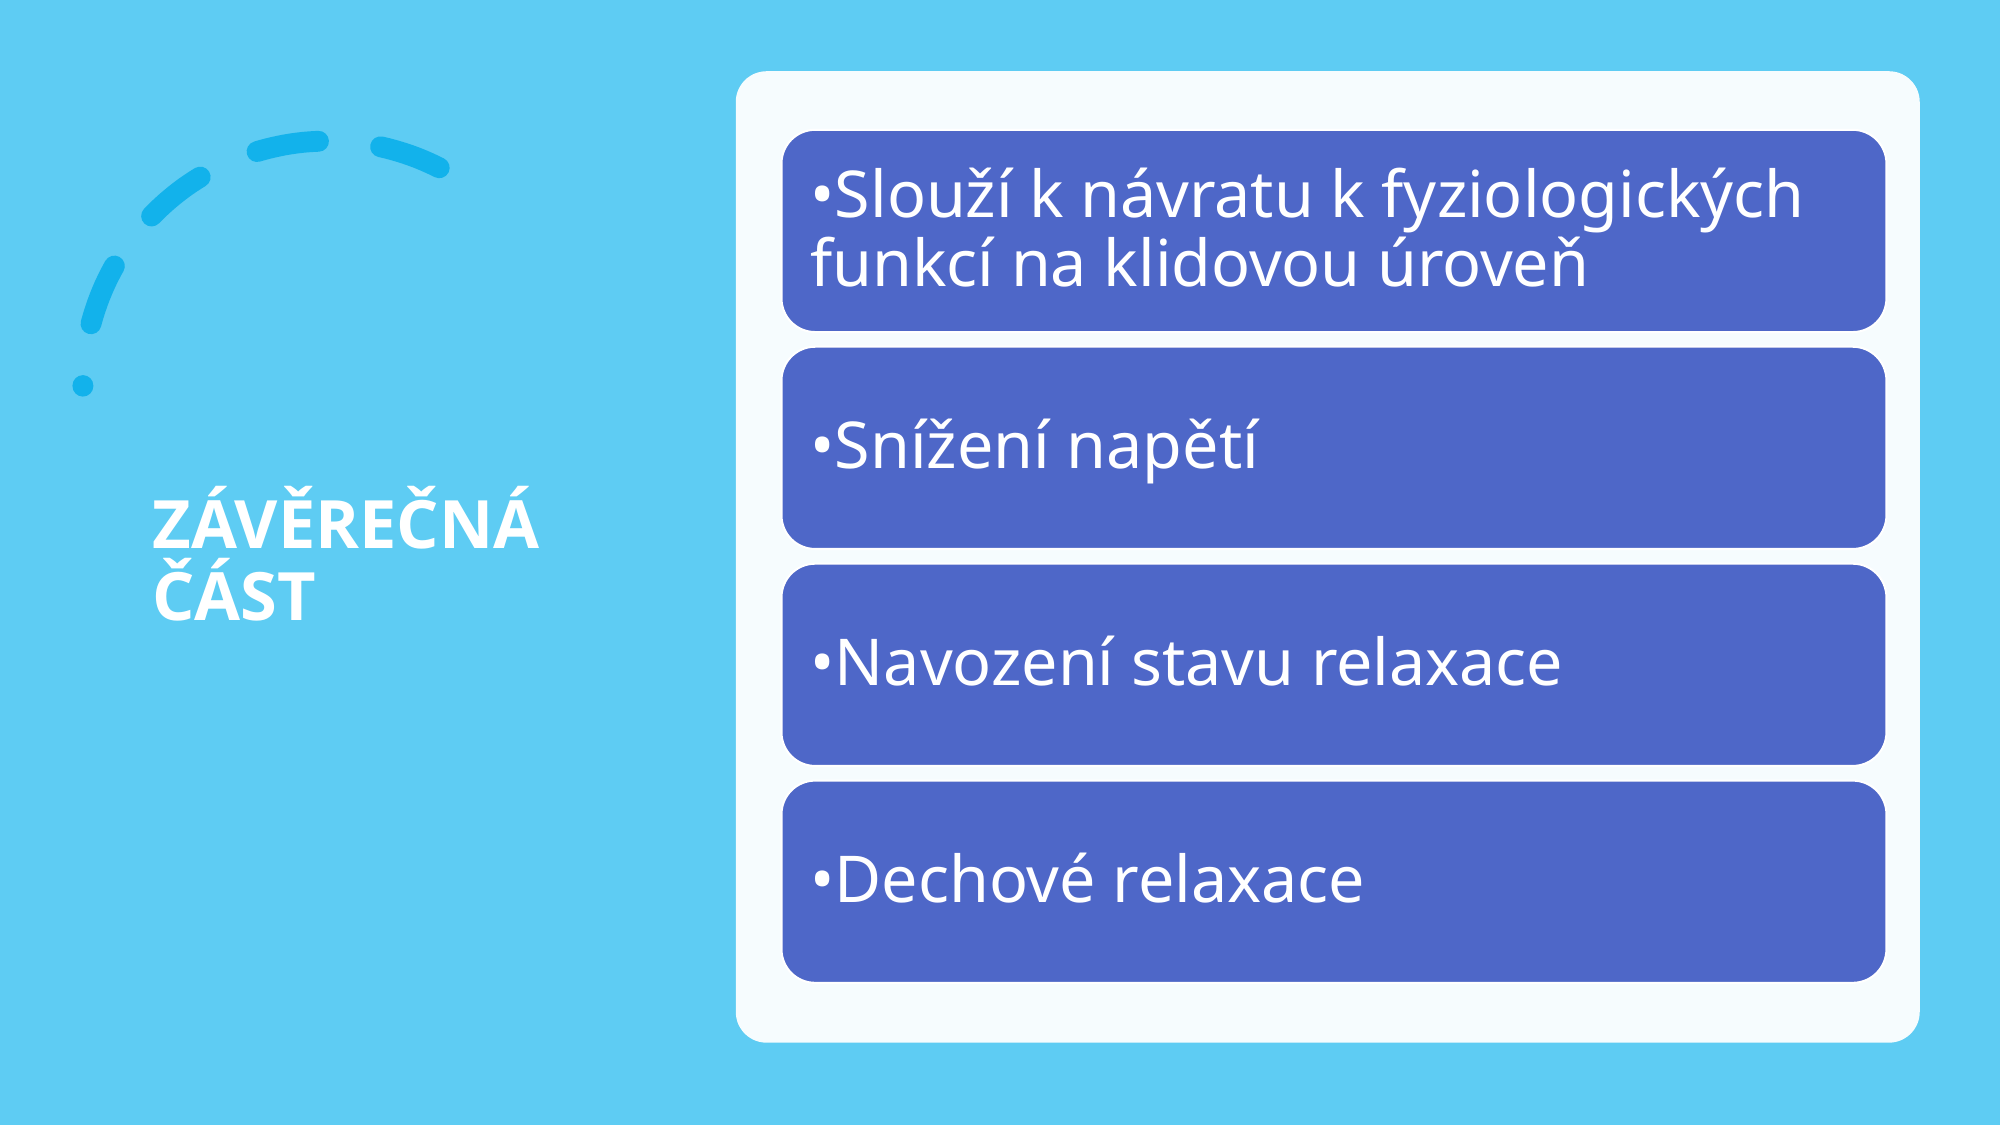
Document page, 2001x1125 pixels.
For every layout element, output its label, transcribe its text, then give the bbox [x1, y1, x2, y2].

text_box •Slouží k návratu k fyziologických funkcí na klidovou úroveň [781, 129, 1887, 333]
title ZÁVĚREČNÁ ČÁST [137, 105, 622, 1020]
text_box •Snížení napětí [781, 346, 1887, 549]
text_box •Navození stavu relaxace [781, 563, 1887, 766]
text_box •Dechové relaxace [781, 780, 1887, 983]
text_box [0, 0, 2000, 1125]
